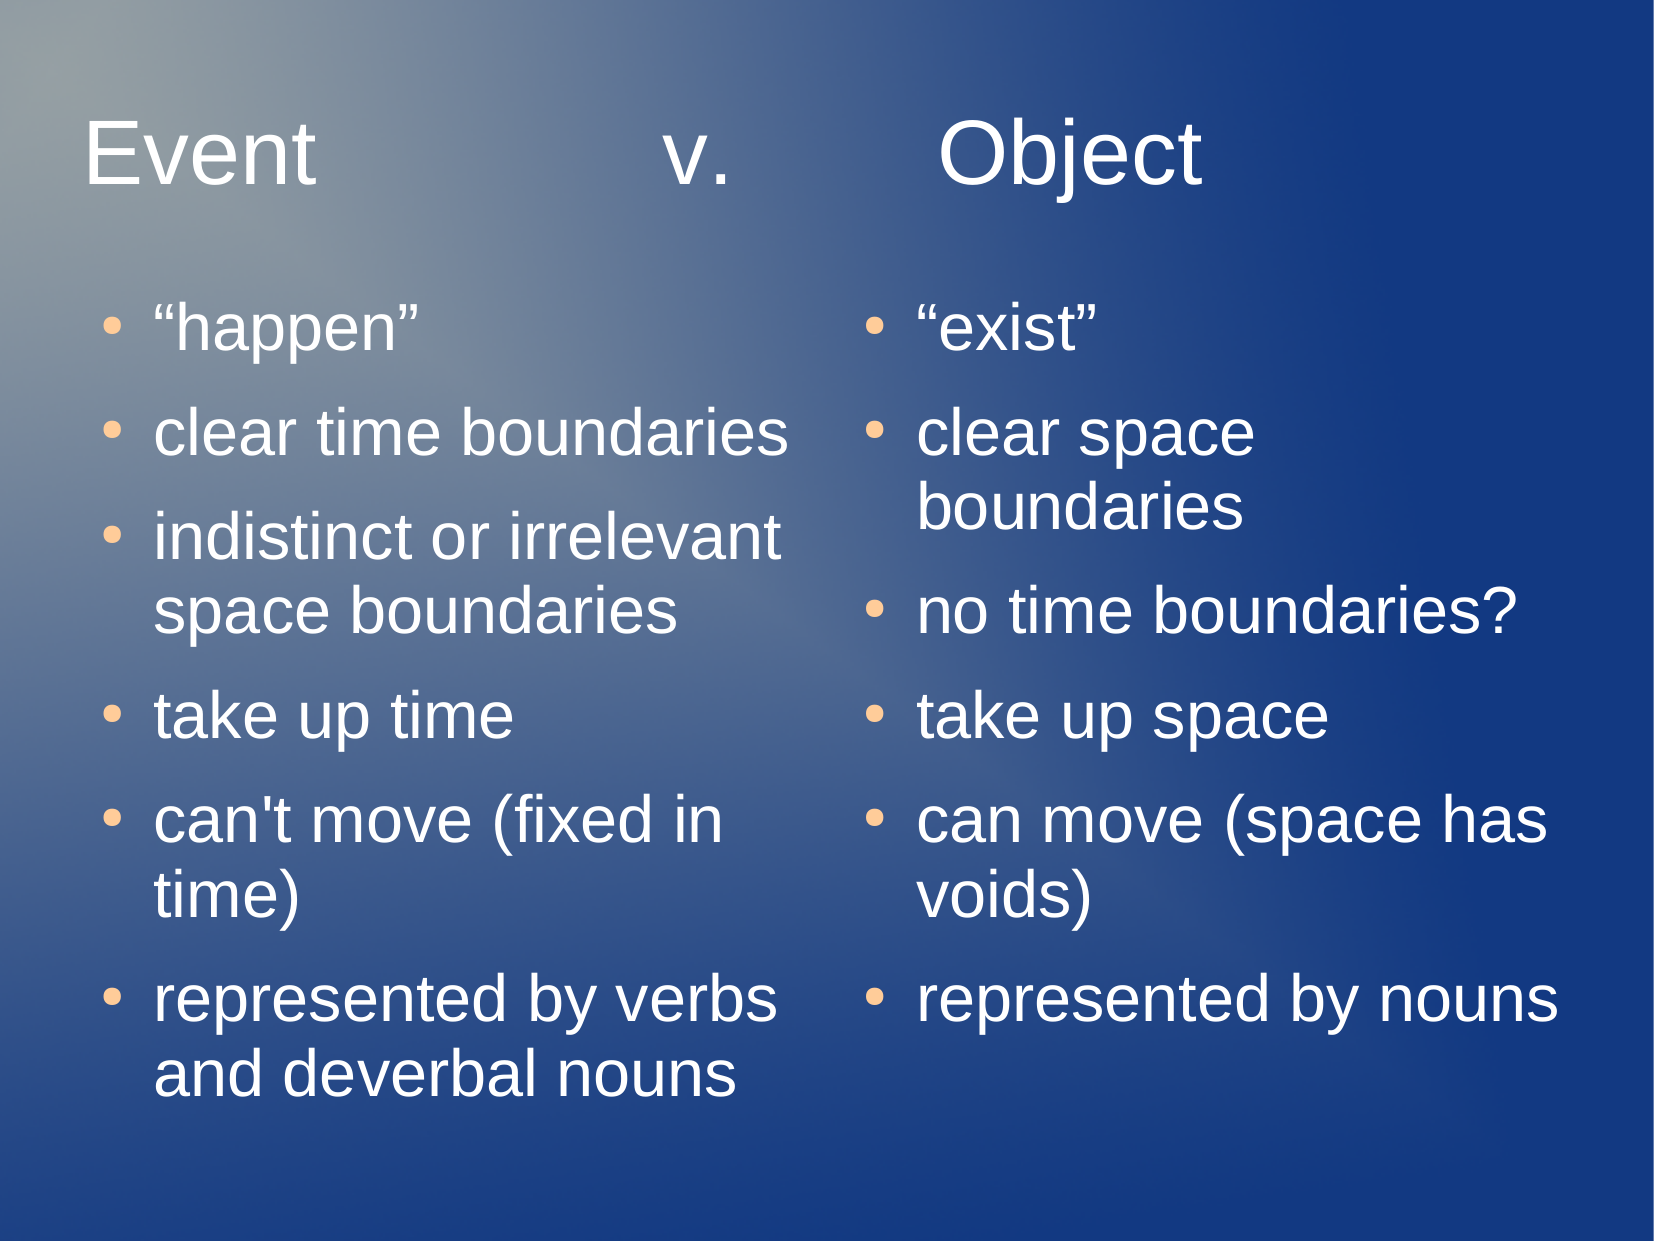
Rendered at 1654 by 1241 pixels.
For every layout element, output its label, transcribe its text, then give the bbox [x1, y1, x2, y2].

picture [0, 0, 1654, 1241]
list “happen” clear time boundaries indistinct or irrelevant space boundaries take up time can't move (fixed in time) represented by verbs and deverbal nouns [82, 290, 809, 1111]
title Event v. Object [82, 49, 1571, 257]
list “exist” clear space boundaries no time boundaries? take up space can move (space has voids) represented by nouns [845, 290, 1572, 1094]
